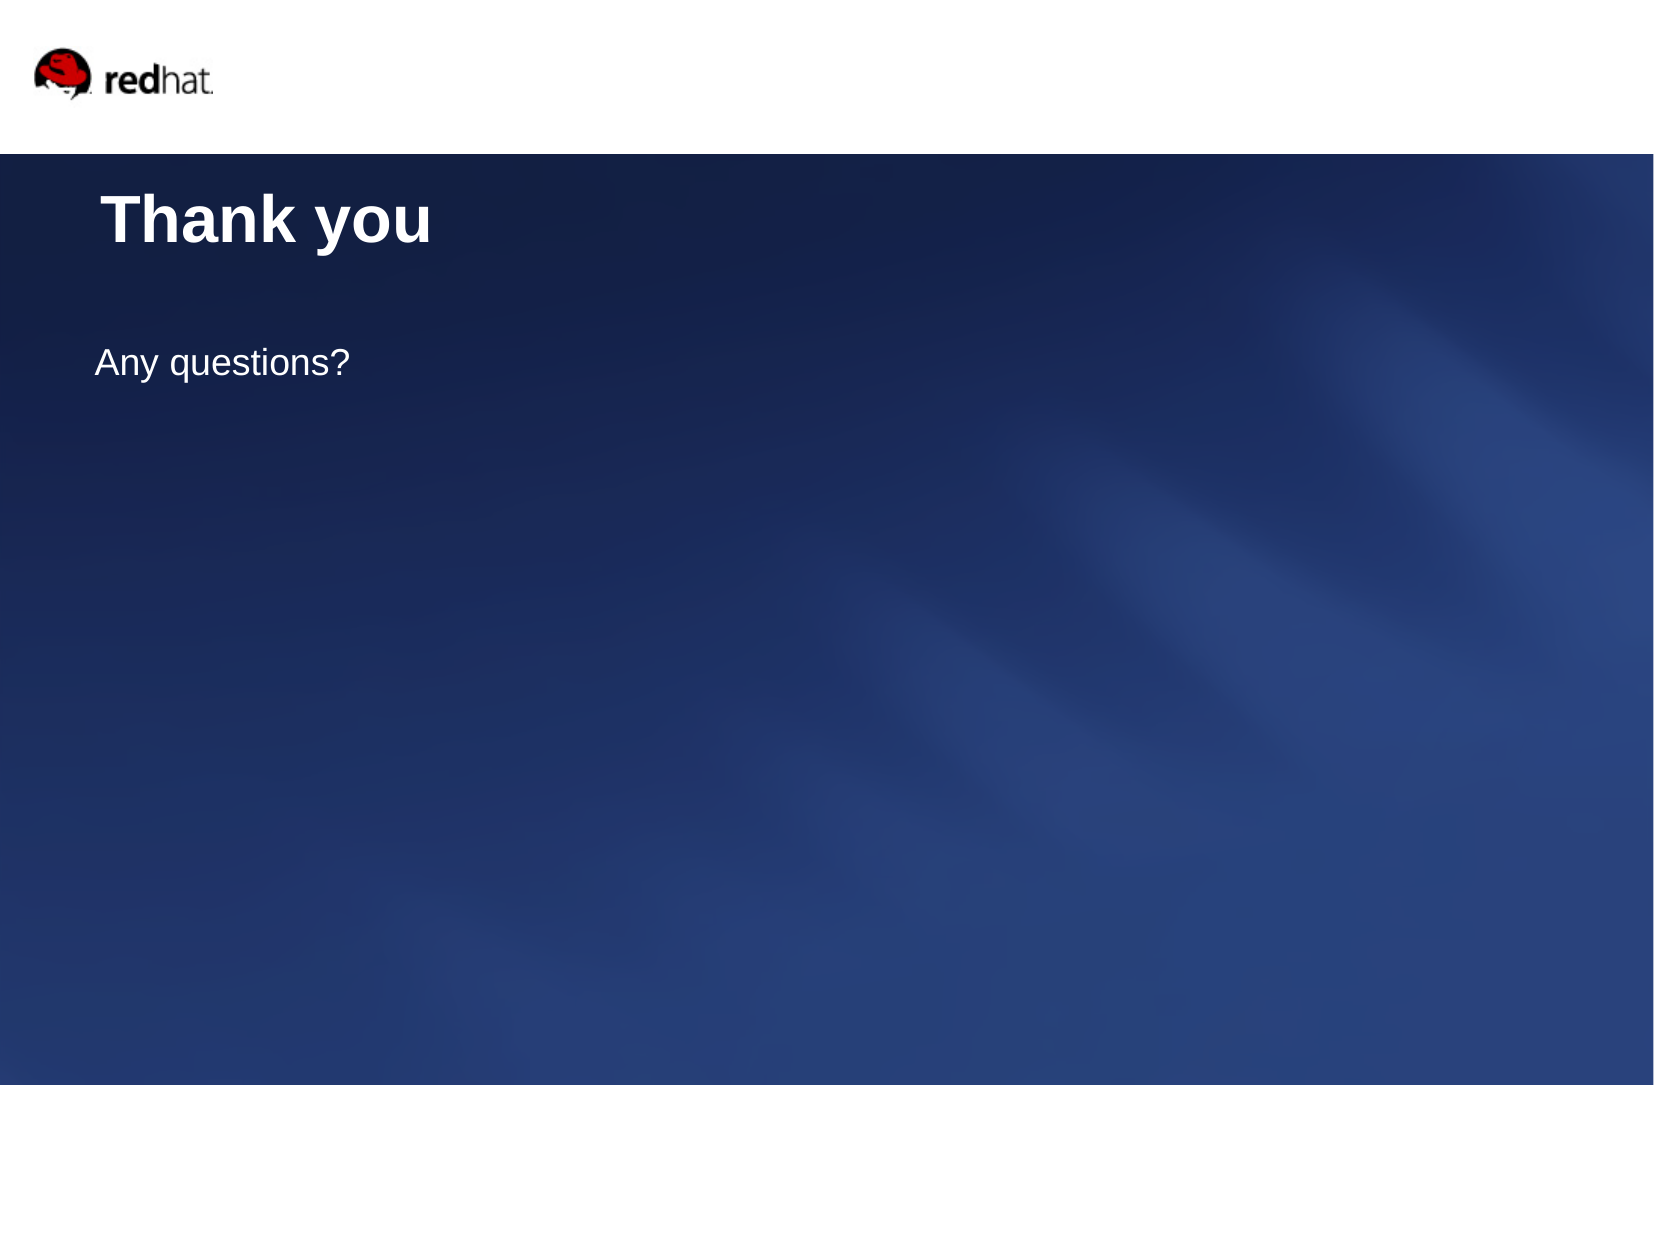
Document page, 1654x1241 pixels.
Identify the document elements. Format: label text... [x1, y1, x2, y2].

picture [0, 154, 1654, 1085]
title Thank you [100, 164, 1506, 275]
list Any questions? [94, 341, 1501, 1119]
picture [33, 46, 213, 108]
